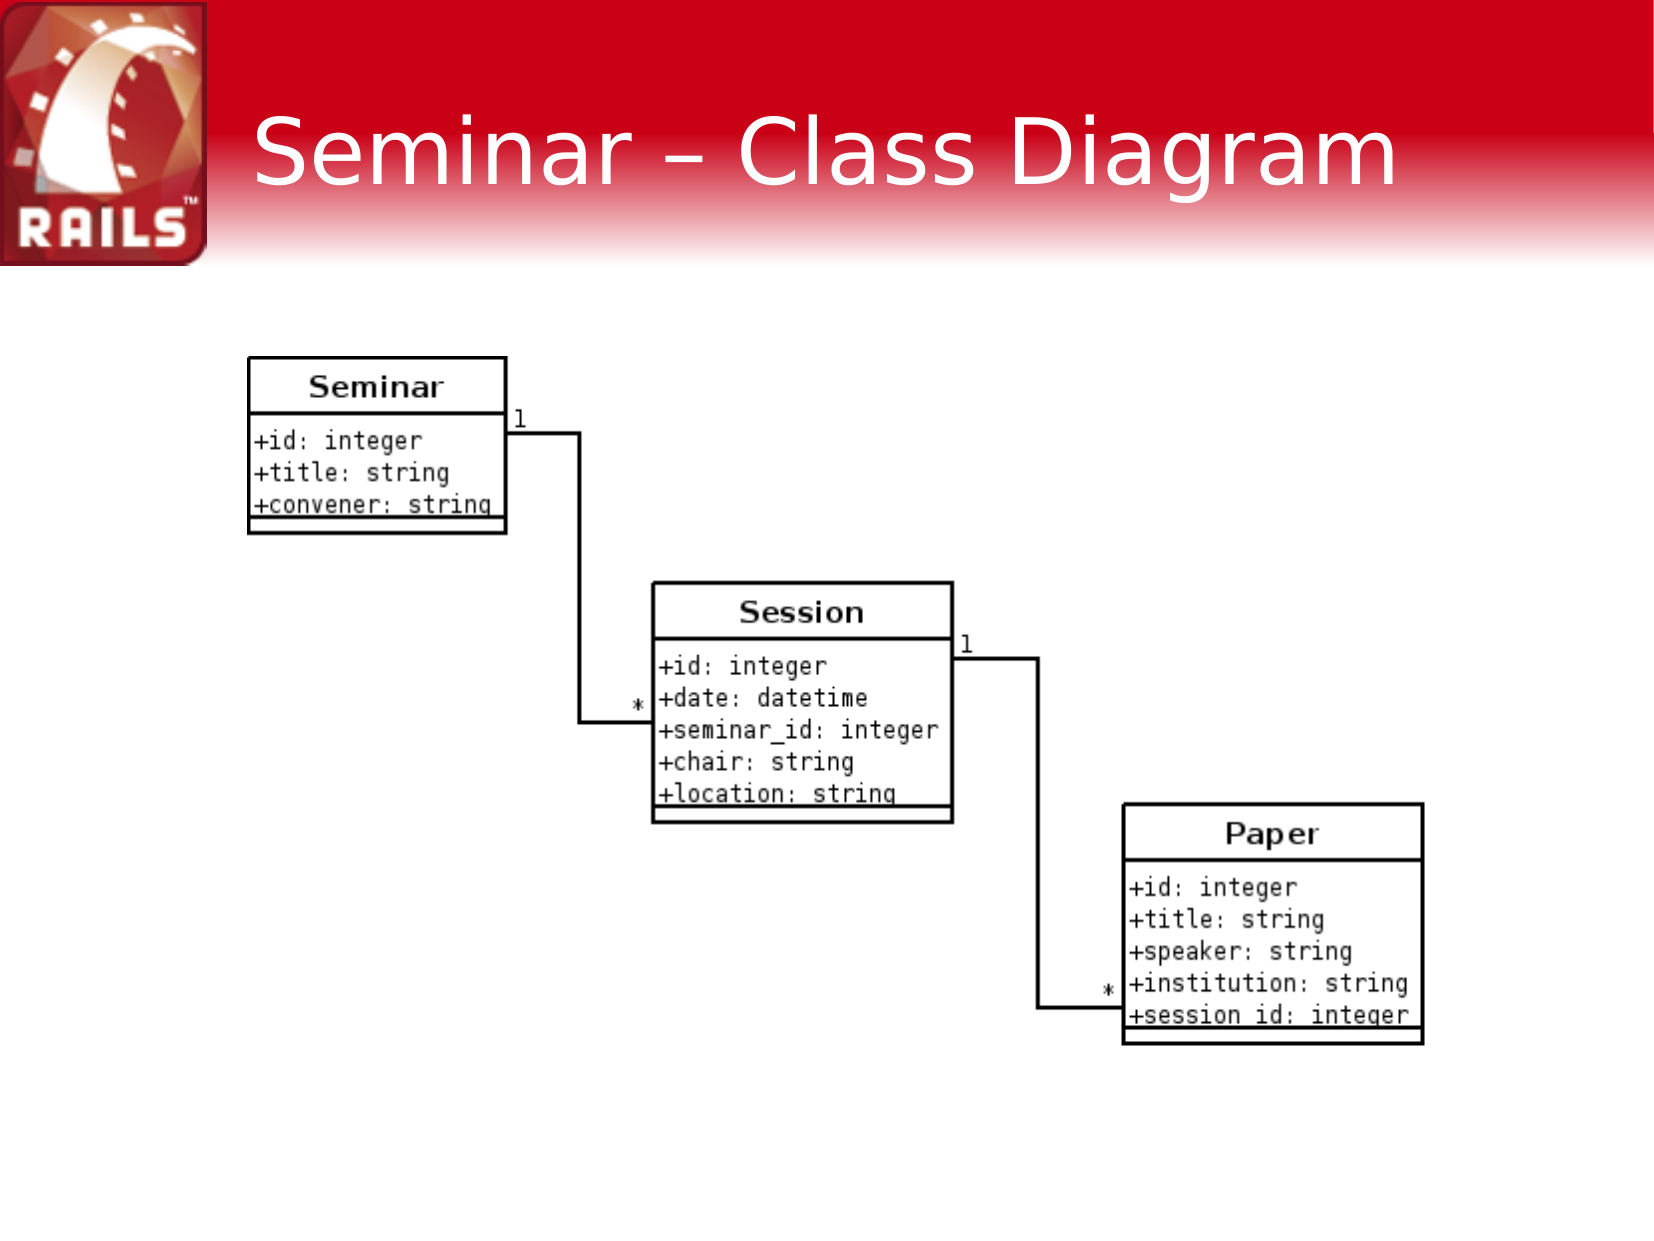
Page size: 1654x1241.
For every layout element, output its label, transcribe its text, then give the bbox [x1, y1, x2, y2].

picture [247, 356, 1429, 1048]
picture [0, 2, 207, 266]
title Seminar – Class Diagram [82, 49, 1571, 257]
